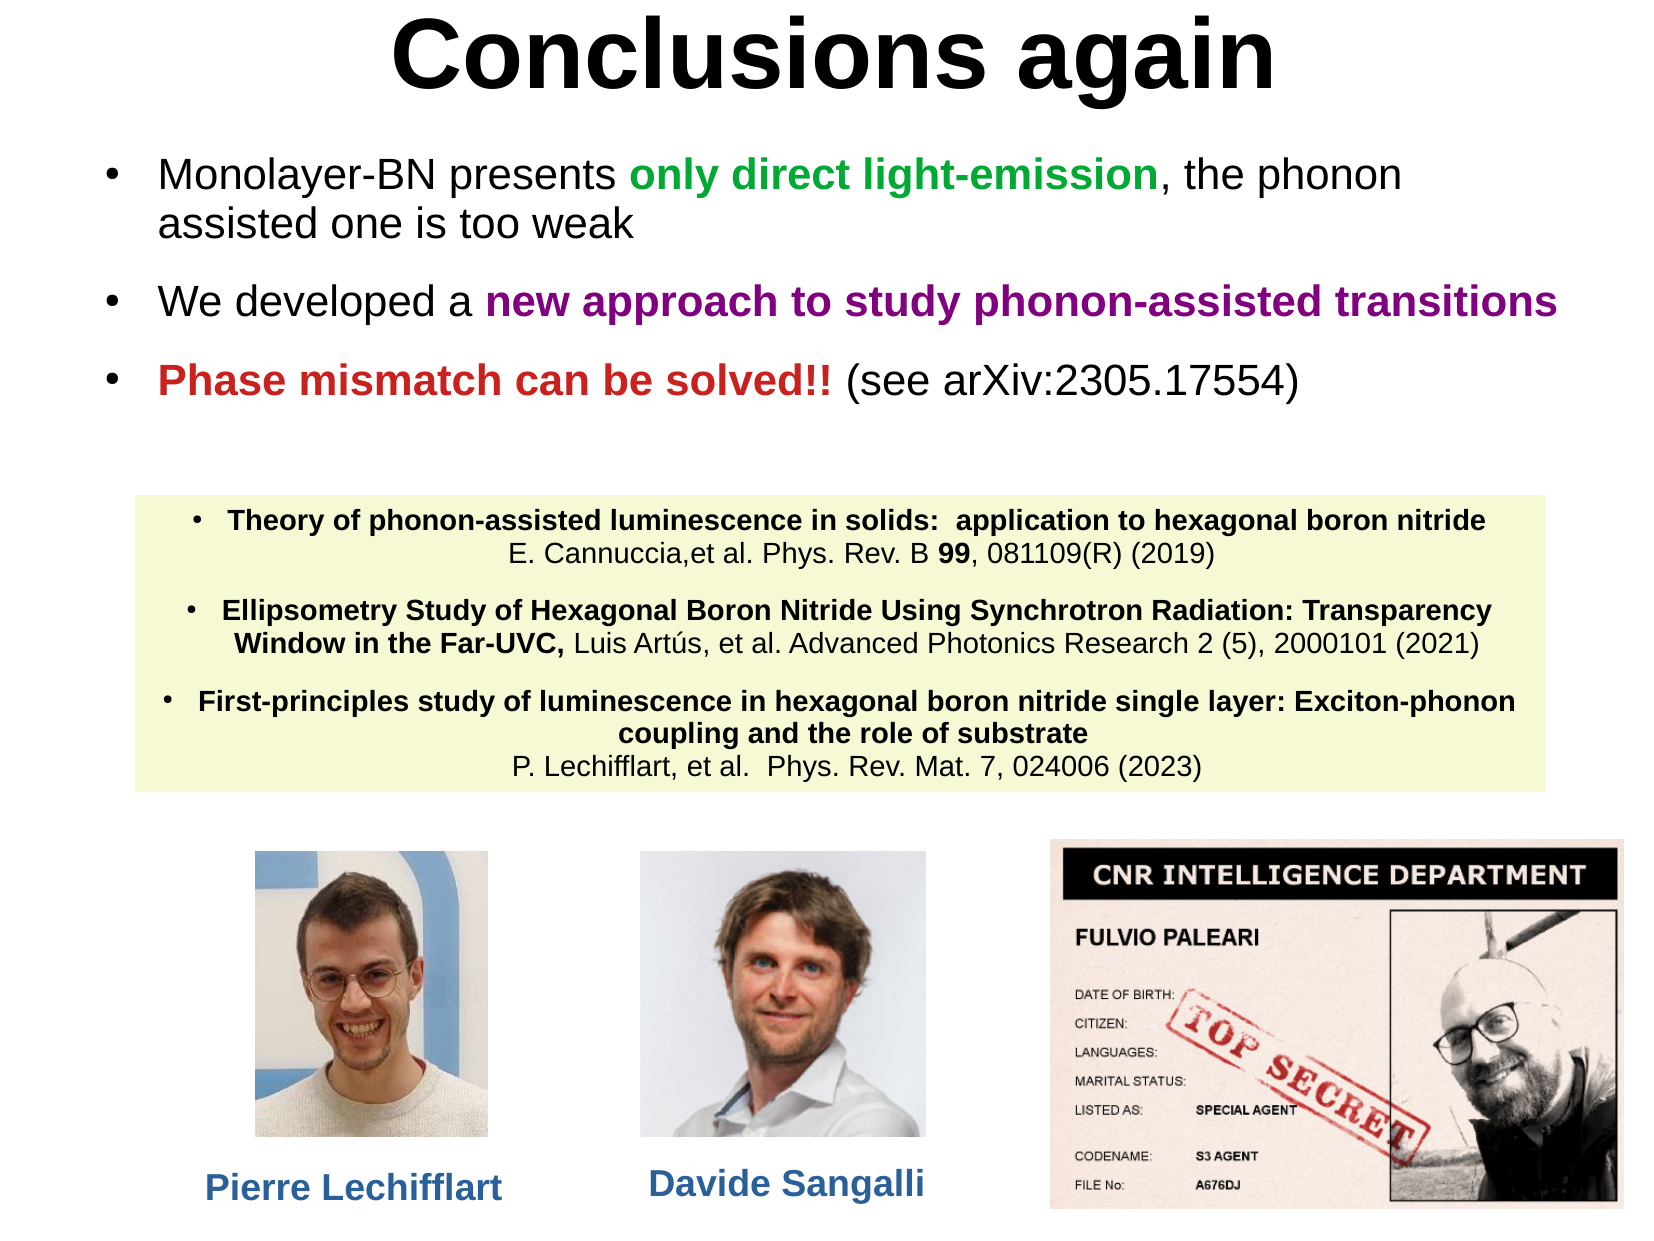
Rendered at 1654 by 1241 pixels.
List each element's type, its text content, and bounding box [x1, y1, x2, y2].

list Monolayer-BN presents only direct light-emission, the phonon assisted one is too weak We developed a new approach to study phonon-assisted transitions Phase mismatch can be solved!! (see arXiv:2305.17554) [86, 150, 1576, 586]
text_box Theory of phonon-assisted luminescence in solids: application to hexagonal boron nitride E. Cannuccia,et al. Phys. Rev. B 99, 081109(R) (2019) Ellipsometry Study of Hexagonal Boron Nitride Using Synchrotron Radiation: Transparency Window in the Far‐UVC, Luis Artús, et al. Advanced Photonics Research 2 (5), 2000101 (2021) First-principles study of luminescence in hexagonal boron nitride single layer: Exciton-phonon coupling and the role of substrate P. Lechifflart, et al. Phys. Rev. Mat. 7, 024006 (2023) [135, 495, 1546, 792]
picture [640, 851, 926, 1137]
text_box Pierre Lechifflart [190, 1159, 525, 1220]
text_box Davide Sangalli [633, 1155, 969, 1216]
picture [1050, 839, 1624, 1209]
picture [255, 851, 488, 1137]
title Conclusions again [90, 0, 1579, 136]
